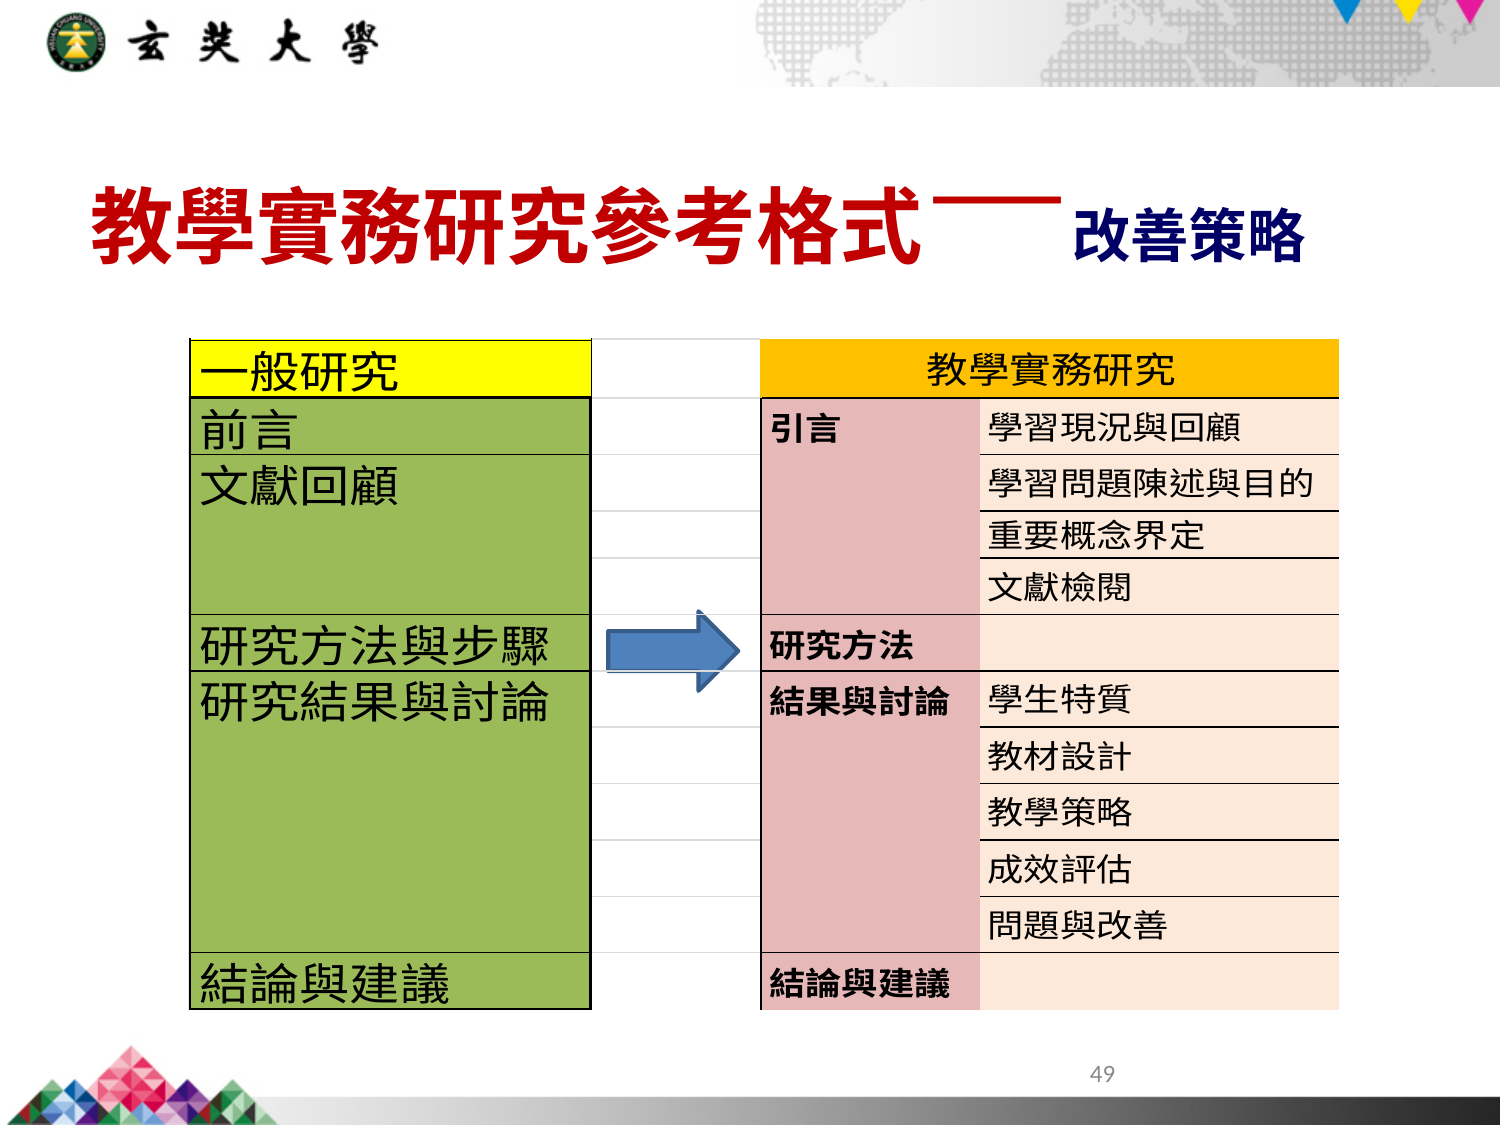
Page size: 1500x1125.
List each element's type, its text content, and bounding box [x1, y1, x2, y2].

text_box 教學實務研究參考格式—改善策略 [75, 115, 1426, 304]
text_box [75, 317, 1426, 906]
chart [188, 338, 1341, 1012]
text_box 49 [1074, 1042, 1426, 1103]
